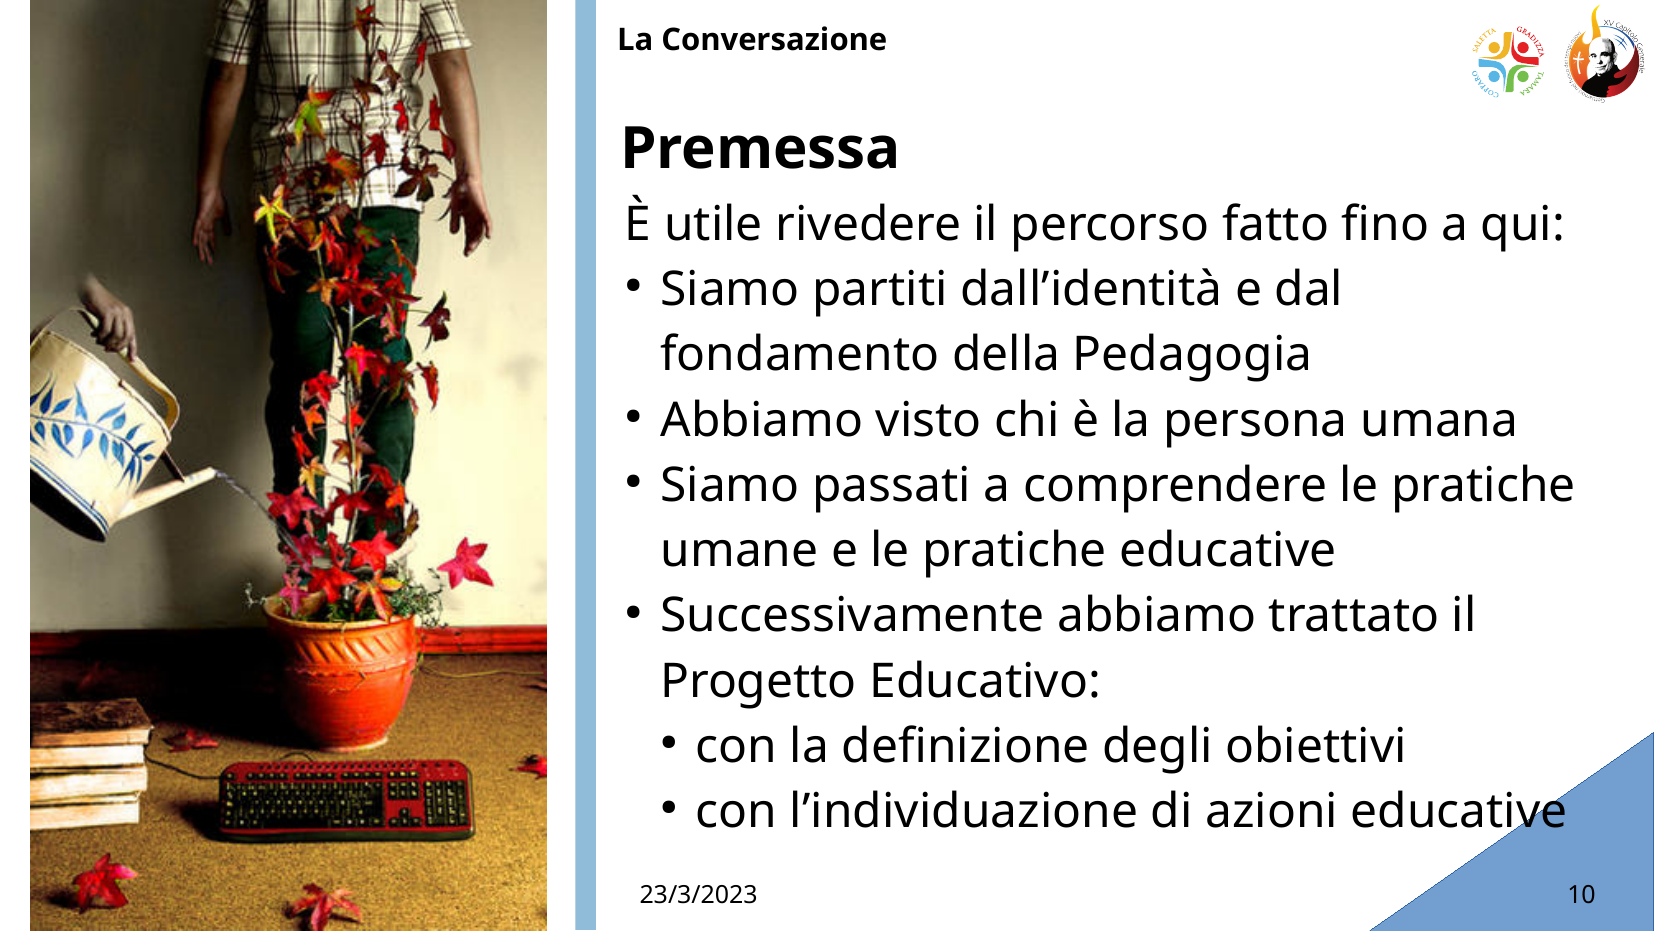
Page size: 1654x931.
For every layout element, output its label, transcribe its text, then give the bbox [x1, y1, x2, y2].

subtitle È utile rivedere il percorso fatto fino a qui: Siamo partiti dall’identità e dal fondamento della Pedagogia Abbiamo visto chi è la persona umana Siamo passati a comprendere le pratiche umane e le pratiche educative Successivamente abbiamo trattato il Progetto Educativo: con la definizione degli obiettivi con l’individuazione di azioni educative [624, 188, 1630, 885]
picture [30, 0, 547, 931]
picture [1563, 4, 1646, 103]
title Premessa [620, 106, 1617, 178]
text_box La Conversazione [602, 9, 1335, 63]
